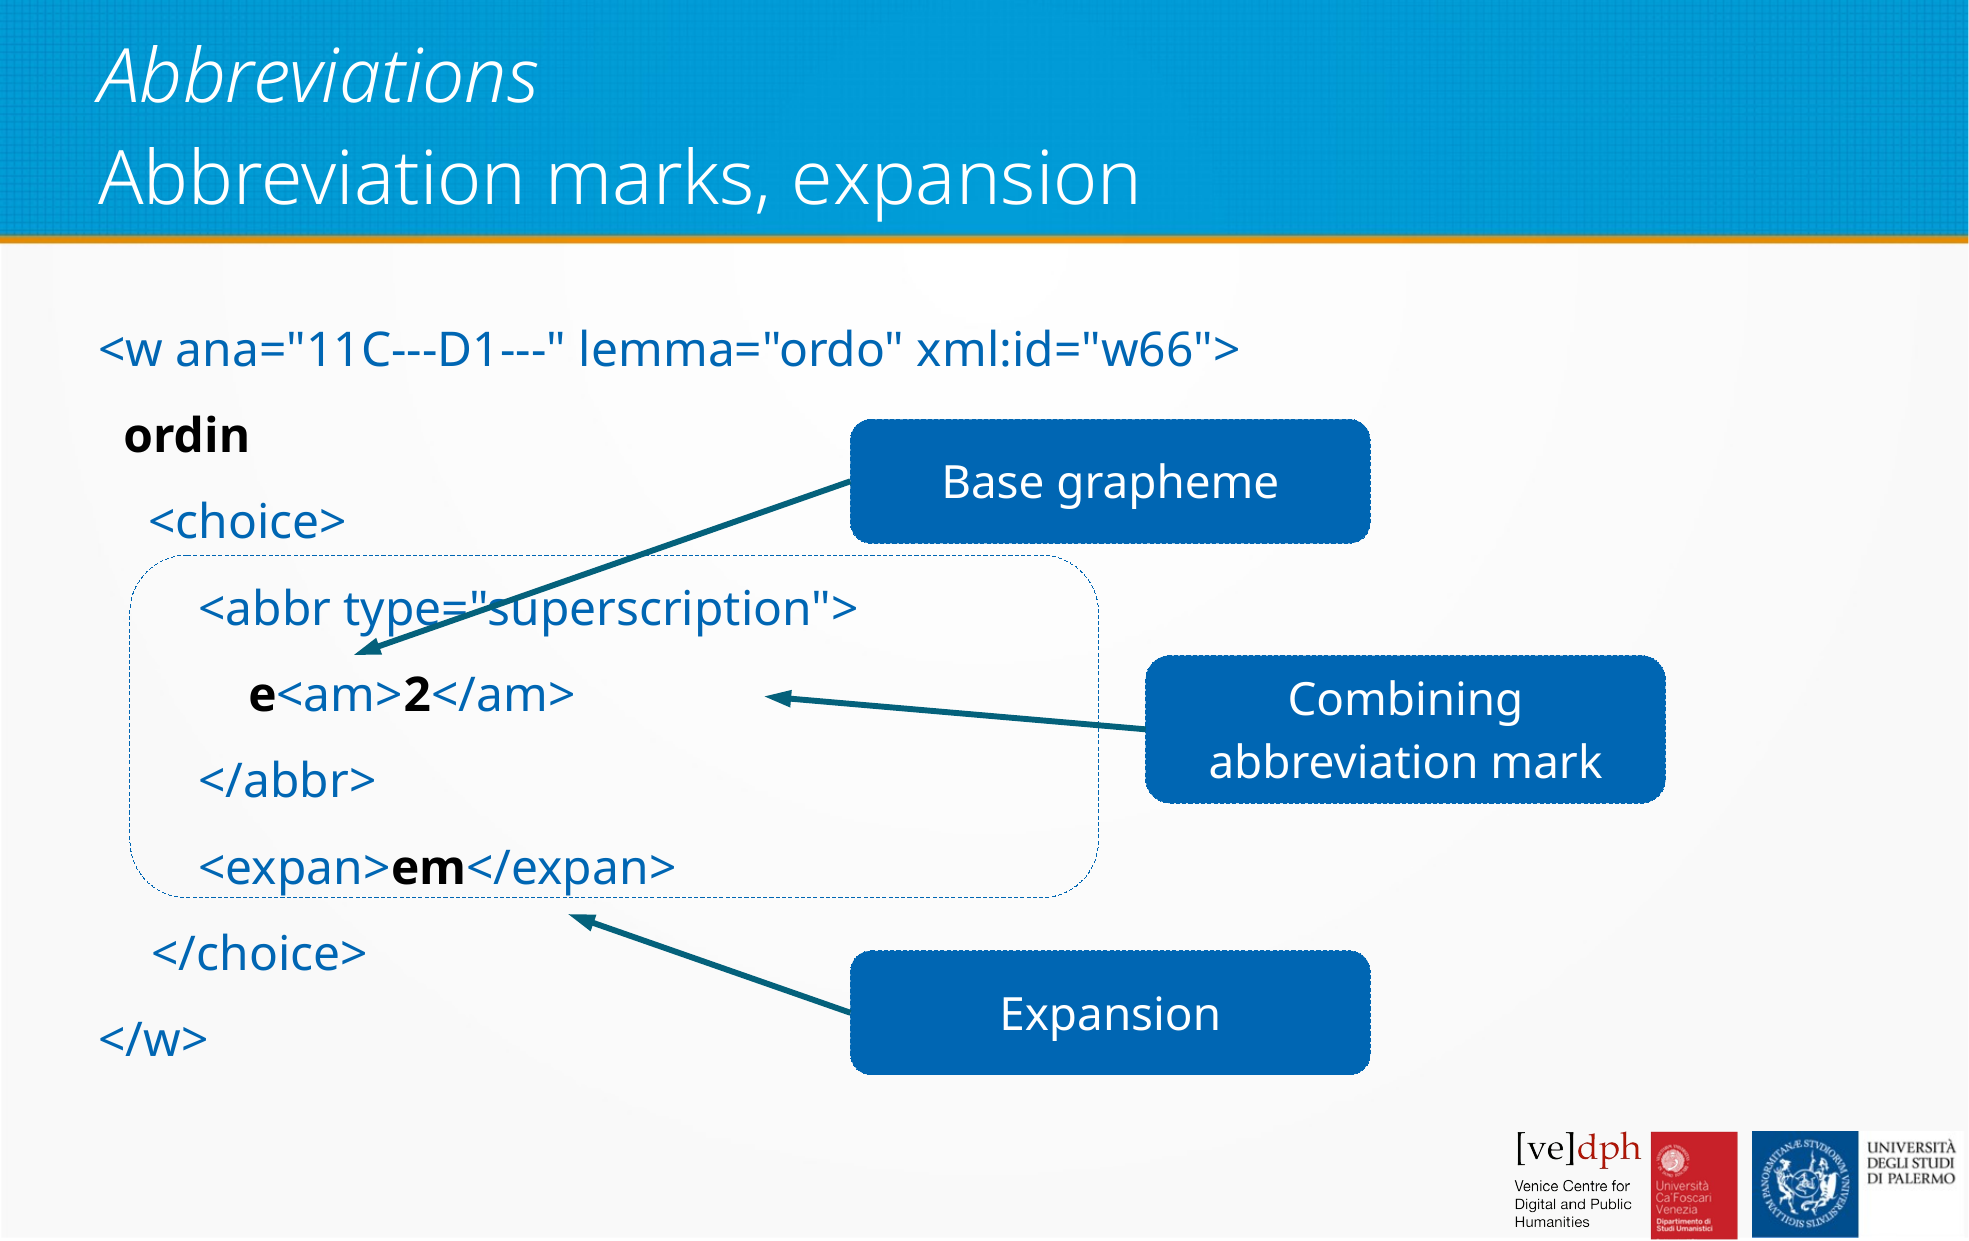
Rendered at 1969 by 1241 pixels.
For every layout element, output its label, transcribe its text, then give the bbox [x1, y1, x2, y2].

text_box Combining abbreviation mark [1145, 655, 1666, 804]
text_box Expansion [850, 950, 1371, 1075]
picture [0, 233, 1969, 1241]
text_box Base grapheme [850, 419, 1371, 544]
list <w ana="11C---D1---" lemma="ordo" xml:id="w66"> ordin <choice> <abbr type="superscription"> e<am>2</am> </abbr> <expan>em</expan> </choice> </w> [98, 315, 1861, 1081]
title Abbreviations Abbreviation marks, expansion [98, 19, 1870, 227]
